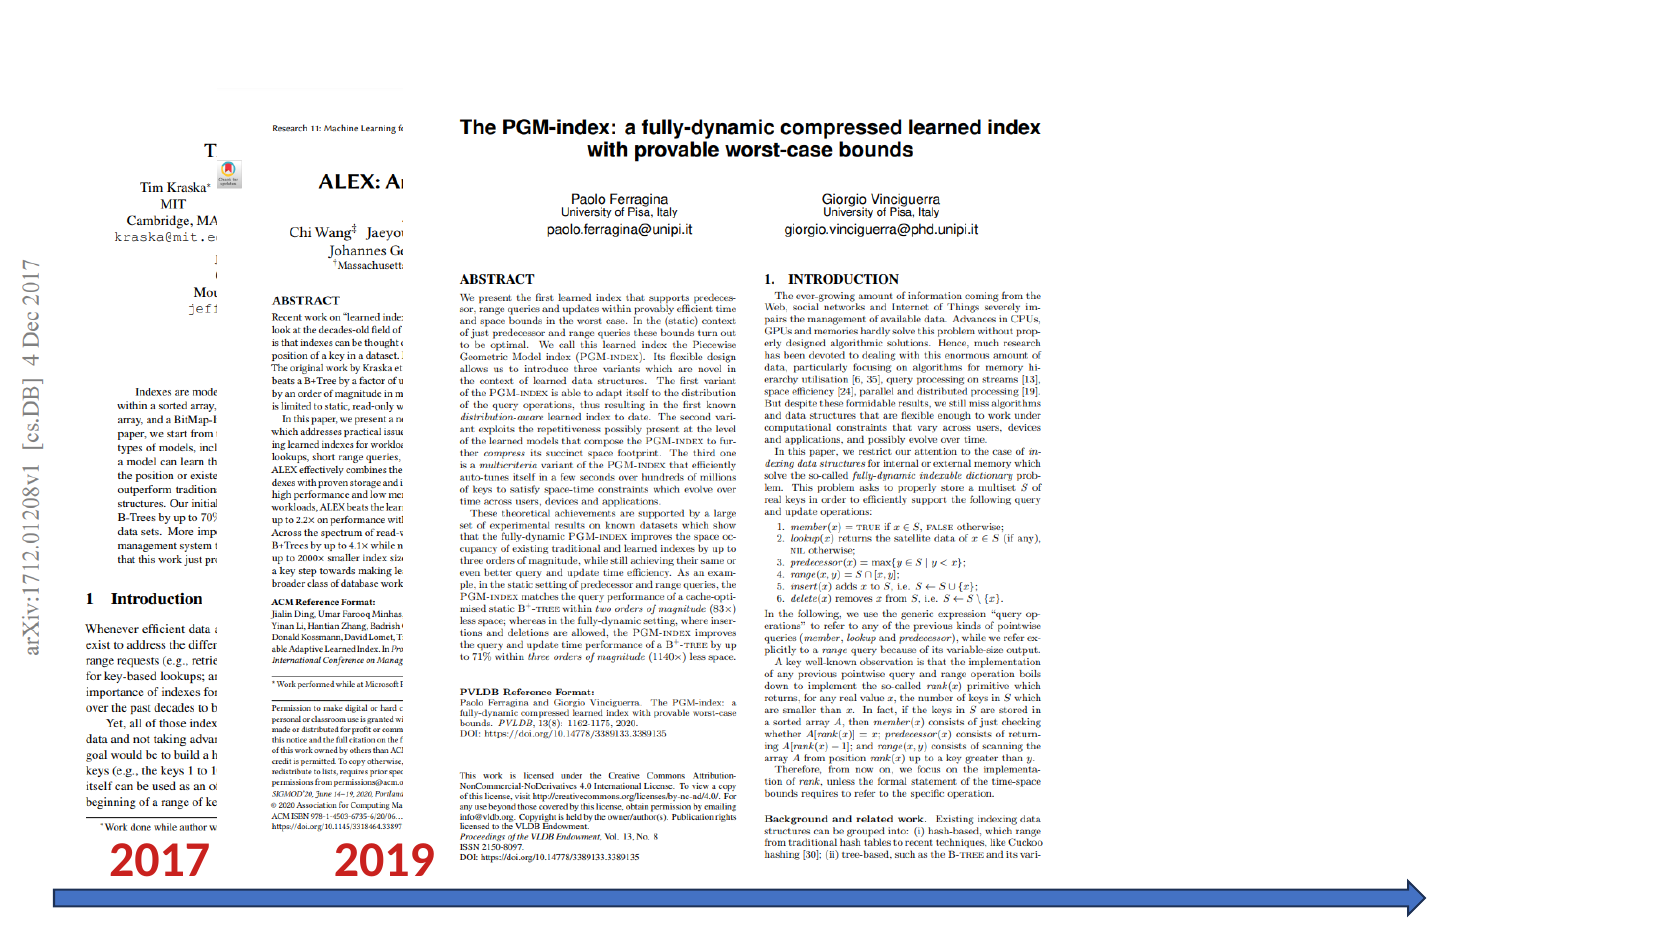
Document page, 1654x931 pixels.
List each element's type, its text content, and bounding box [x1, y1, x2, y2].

text_box 2019 [319, 819, 450, 889]
picture [4, 29, 1091, 889]
text_box [53, 881, 1426, 915]
text_box 2017 [94, 819, 226, 889]
